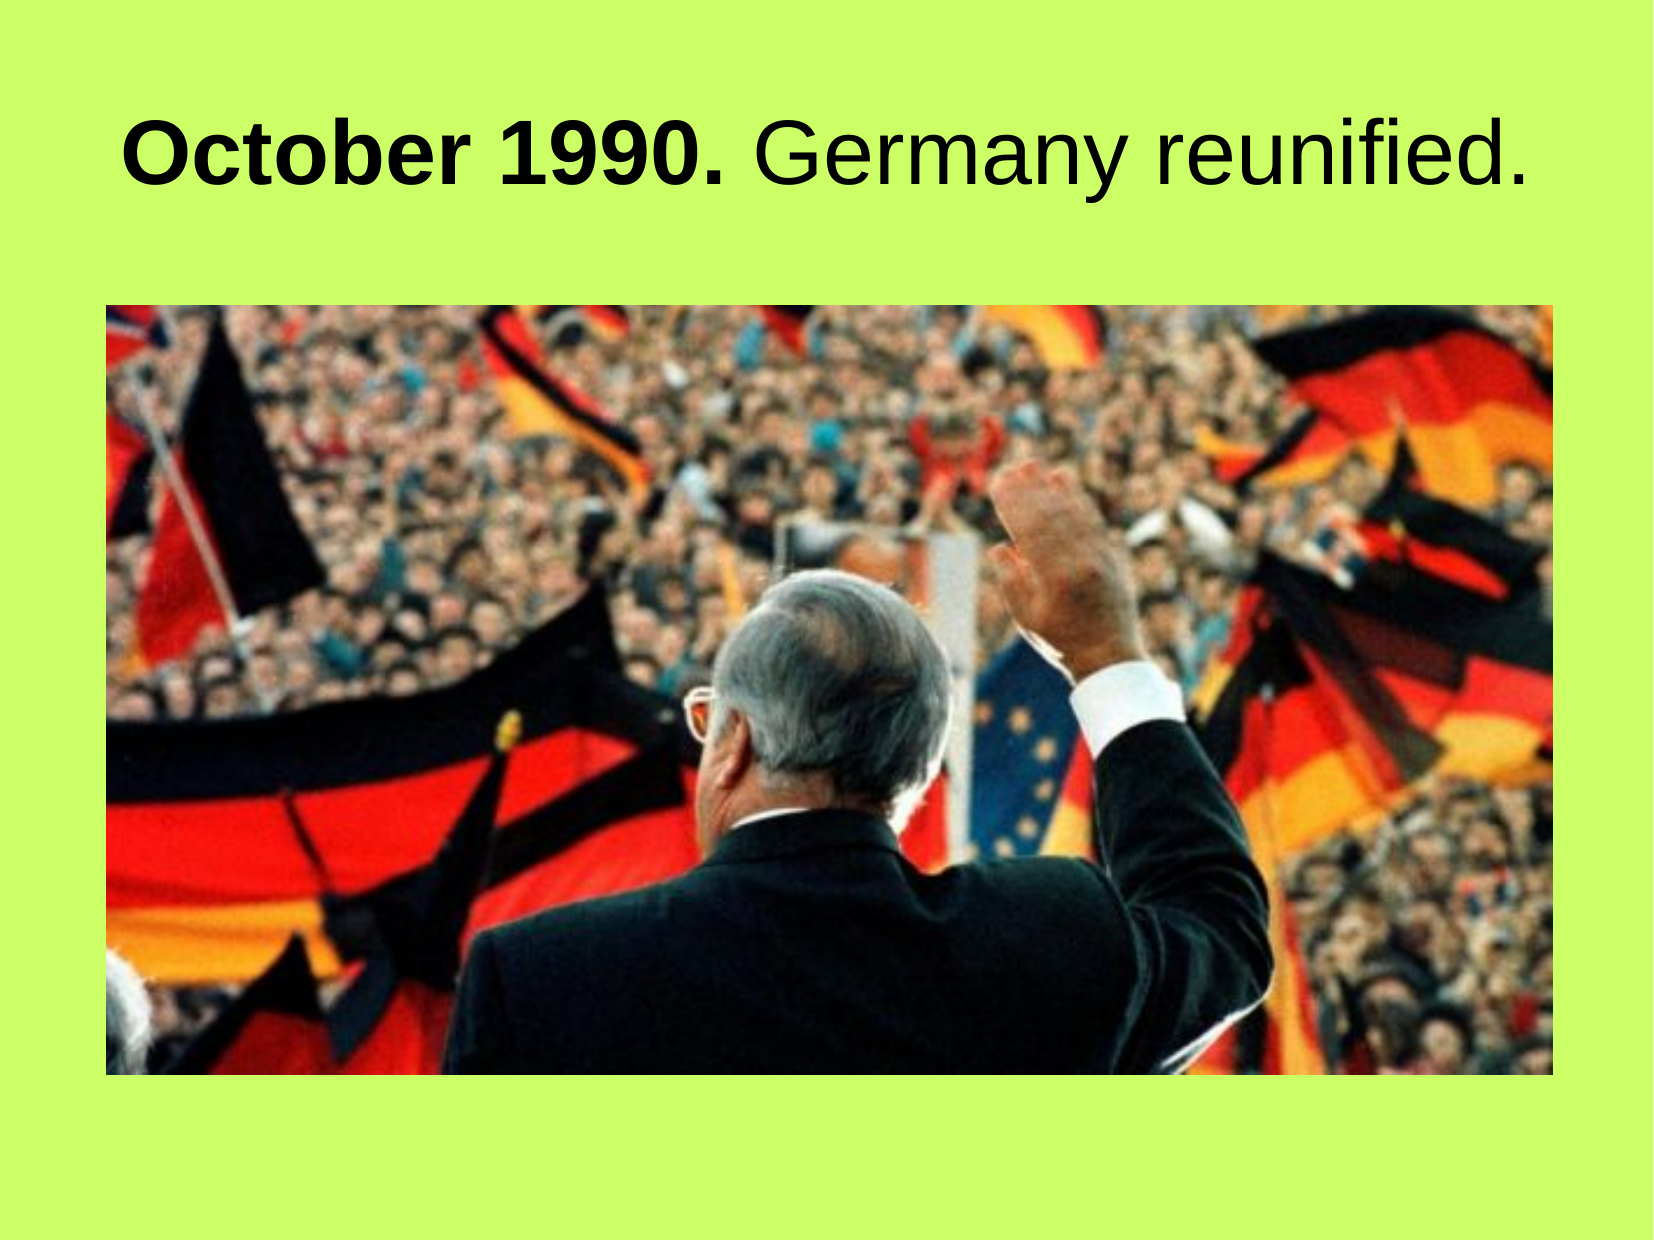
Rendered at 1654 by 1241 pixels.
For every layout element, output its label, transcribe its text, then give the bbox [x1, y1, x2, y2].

title October 1990. Germany reunified. [82, 49, 1571, 257]
picture [106, 305, 1553, 1075]
